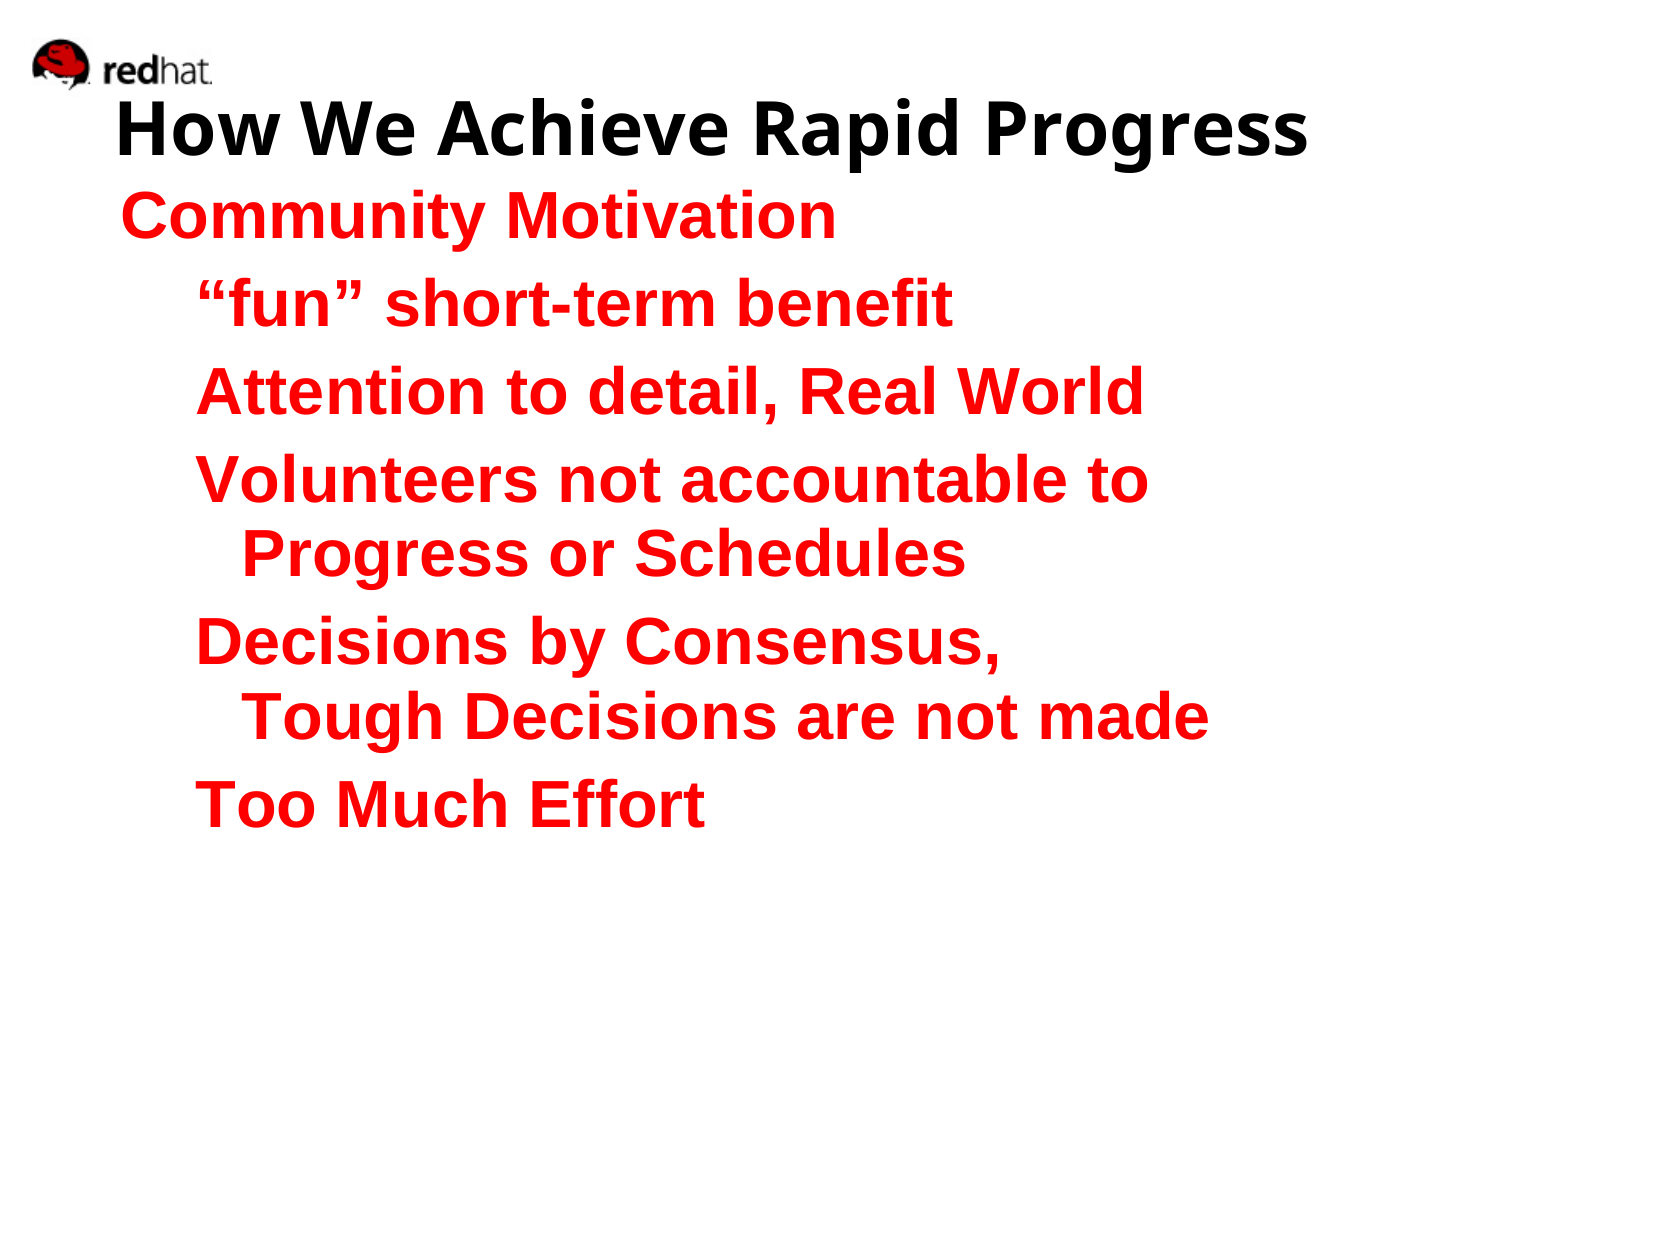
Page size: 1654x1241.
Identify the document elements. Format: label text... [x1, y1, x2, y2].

list Community Motivation “fun” short-term benefit Attention to detail, Real World Volunteers not accountable to Progress or Schedules Decisions by Consensus, Tough Decisions are not made Too Much Effort [120, 178, 1526, 1050]
picture [31, 37, 212, 98]
title How We Achieve Rapid Progress [113, 71, 1519, 182]
